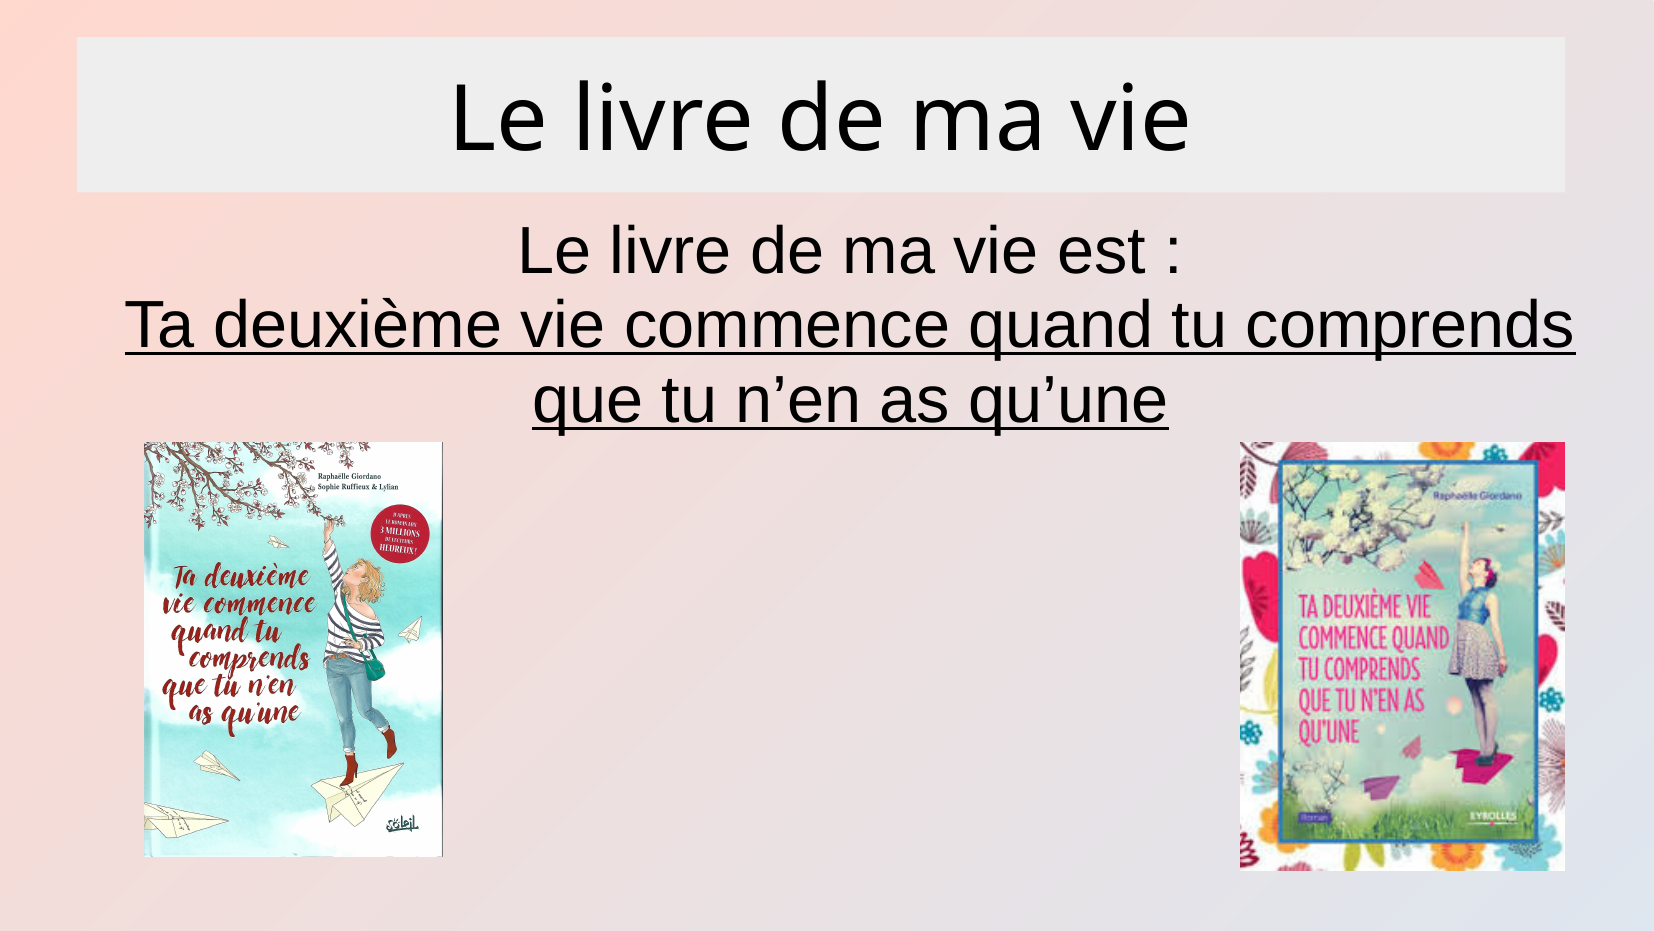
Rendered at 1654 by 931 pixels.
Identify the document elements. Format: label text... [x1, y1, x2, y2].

picture [144, 442, 443, 857]
subtitle Le livre de ma vie est : Ta deuxième vie commence quand tu comprends que tu n’en as qu’une [106, 206, 1595, 443]
picture [1240, 442, 1565, 871]
title Le livre de ma vie [76, 37, 1565, 193]
